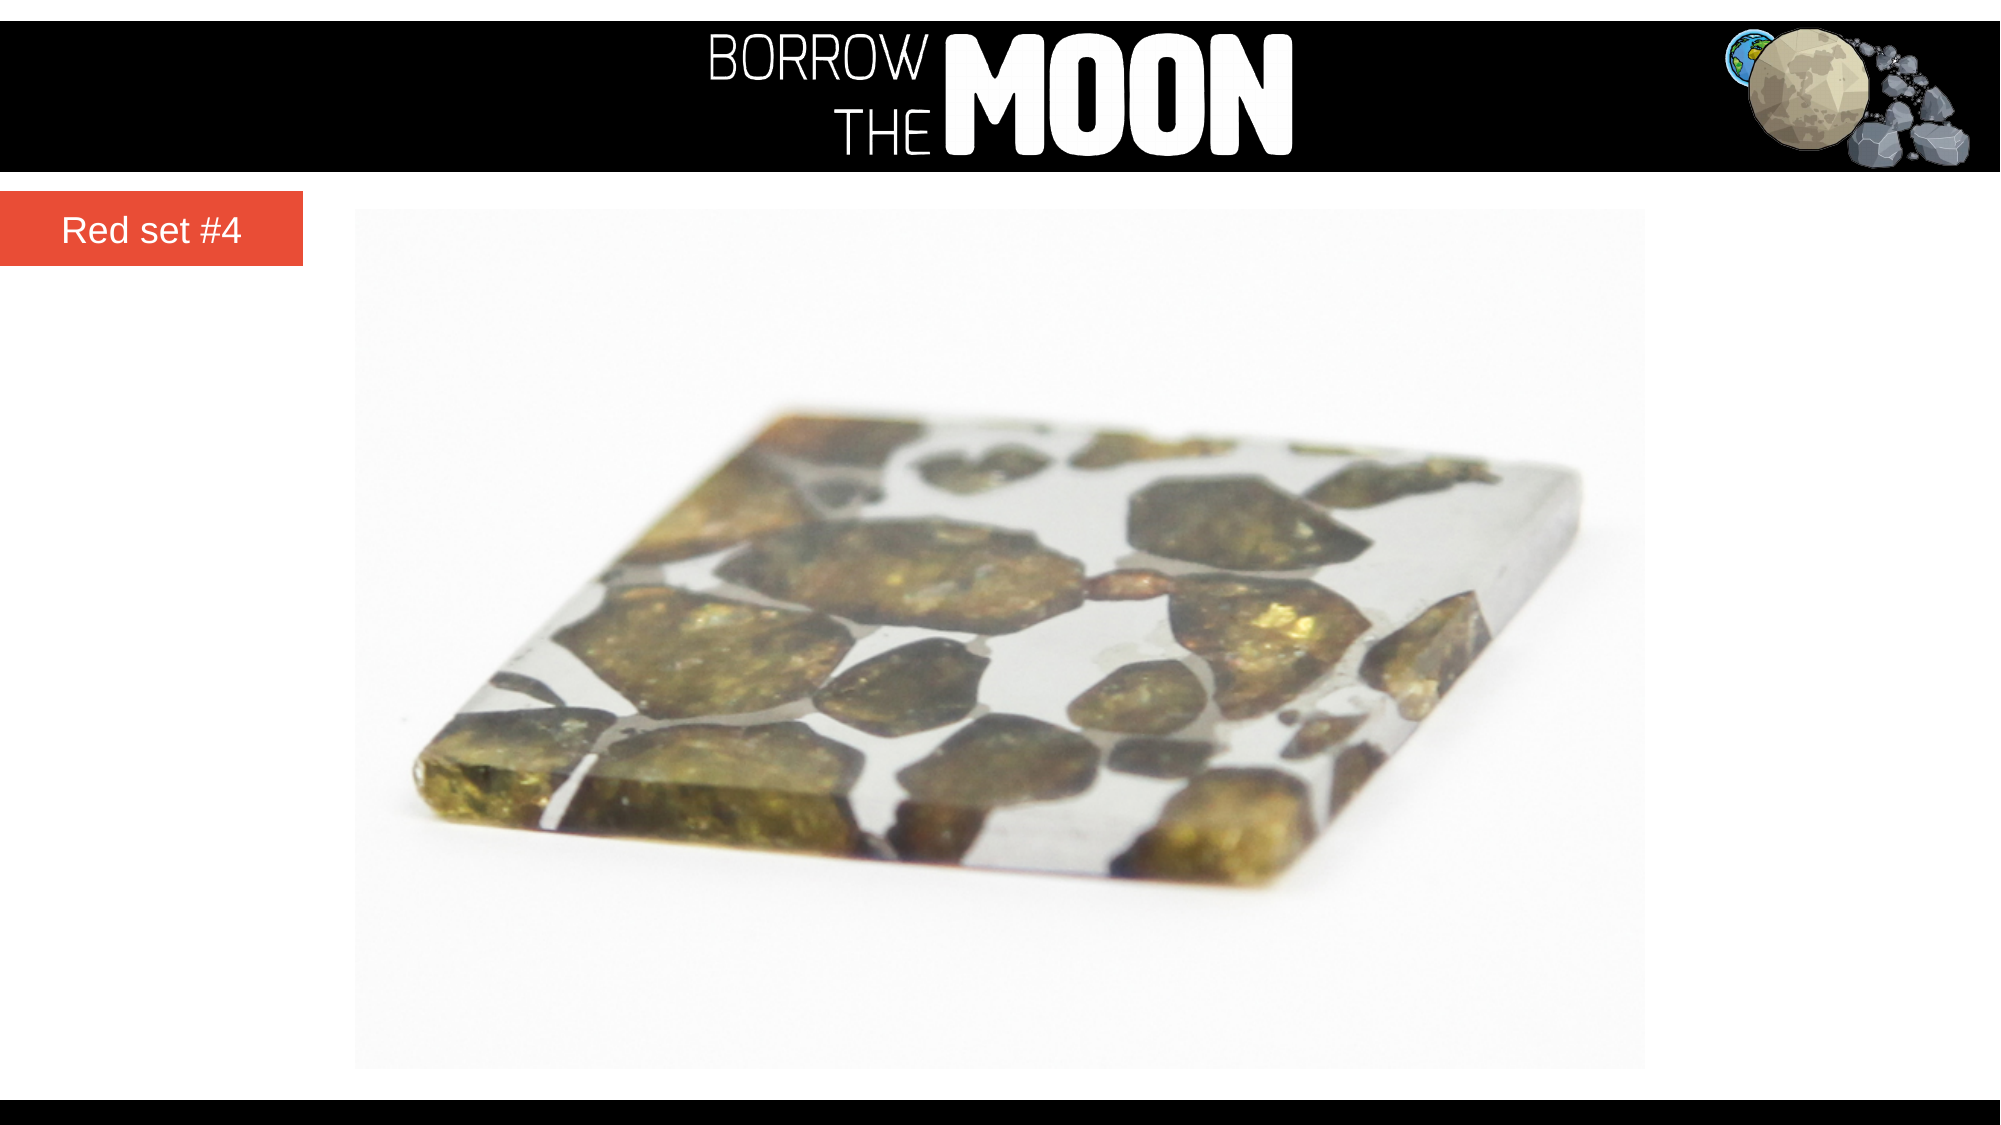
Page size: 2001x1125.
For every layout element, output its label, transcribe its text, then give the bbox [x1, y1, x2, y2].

text_box Red set #4 [0, 191, 303, 266]
picture [355, 209, 1645, 1069]
